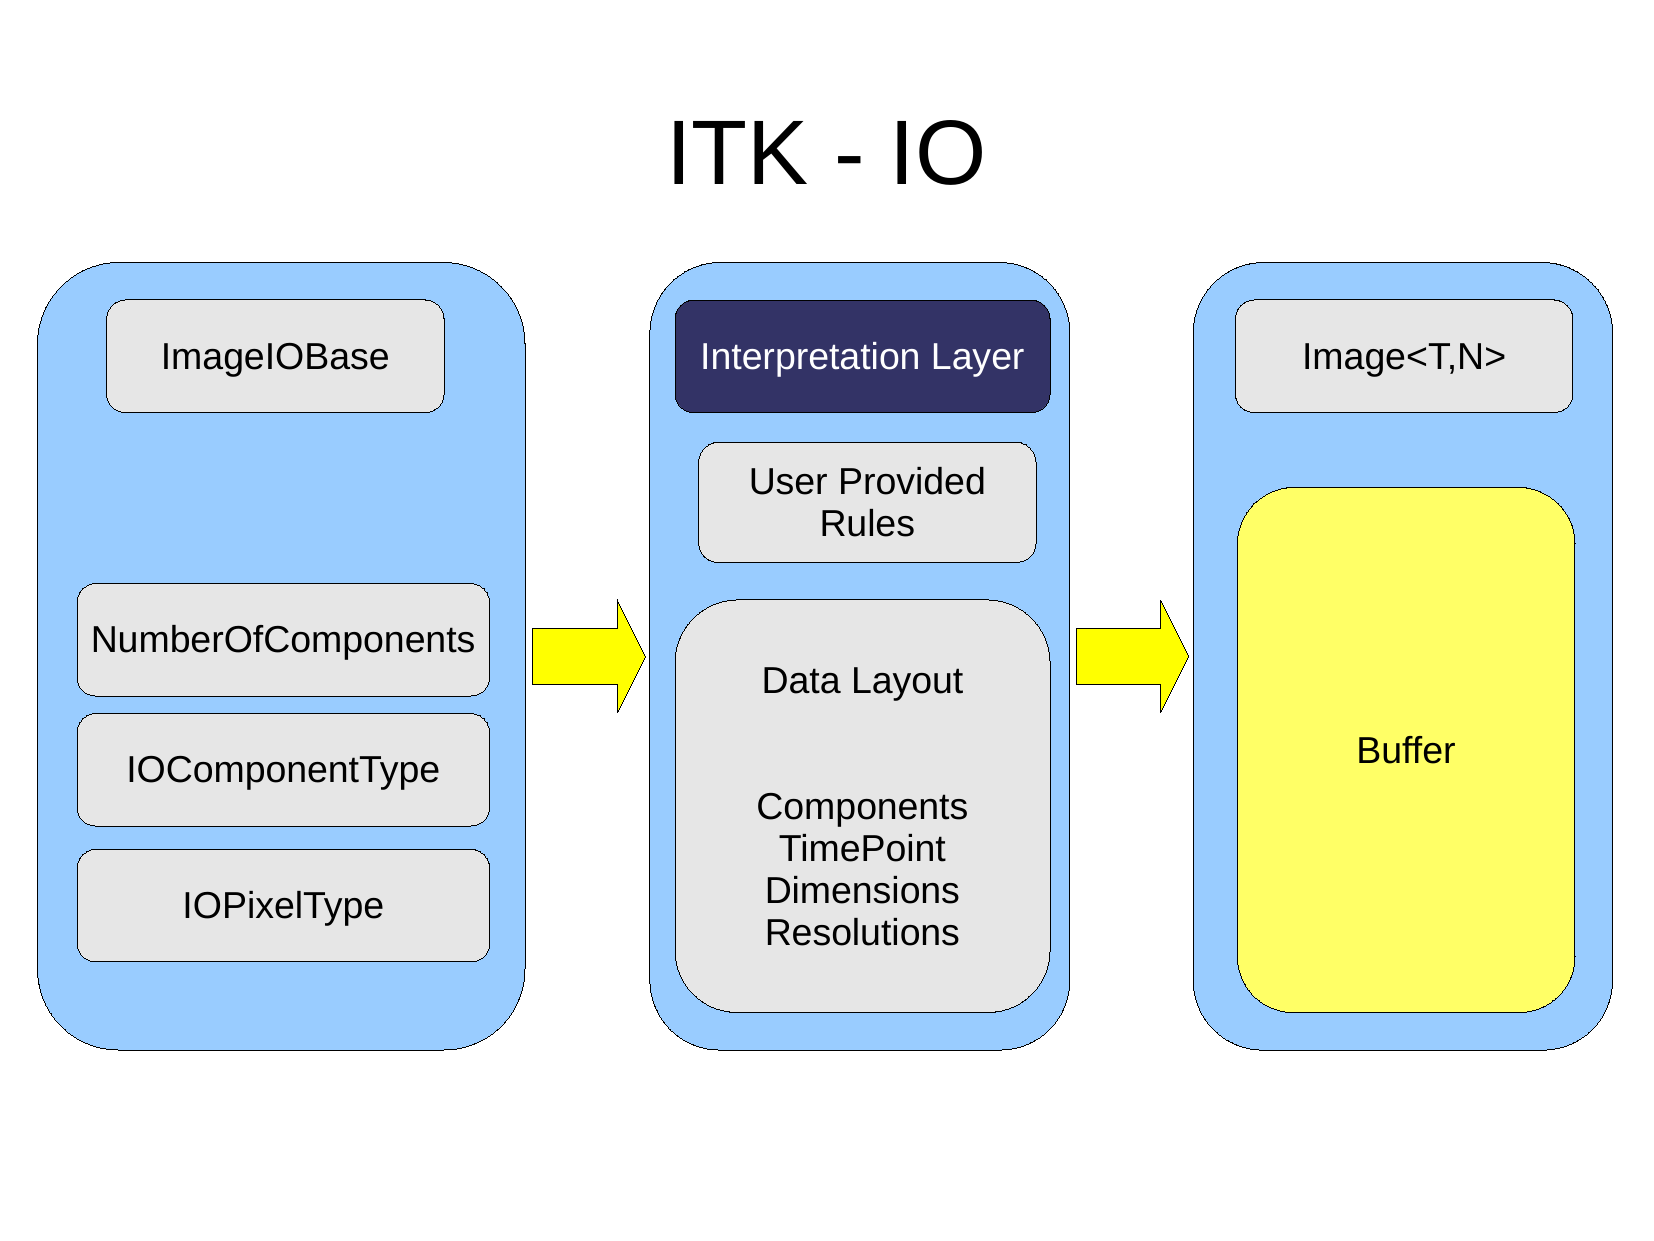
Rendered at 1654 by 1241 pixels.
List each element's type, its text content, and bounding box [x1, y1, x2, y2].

text_box [1076, 600, 1189, 713]
text_box ImageIOBase [106, 299, 445, 413]
text_box NumberOfComponents [77, 583, 490, 697]
text_box [1193, 262, 1613, 1051]
text_box Image<T,N> [1235, 299, 1573, 413]
text_box Data Layout Components TimePoint Dimensions Resolutions [675, 599, 1051, 1013]
title ITK - IO [82, 56, 1571, 250]
text_box User Provided Rules [698, 442, 1037, 563]
text_box Buffer [1237, 487, 1576, 1013]
text_box Interpretation Layer [675, 300, 1051, 413]
text_box IOPixelType [77, 849, 490, 962]
text_box IOComponentType [77, 713, 490, 827]
text_box [532, 599, 646, 713]
text_box [37, 262, 526, 1051]
text_box [649, 262, 1070, 1051]
